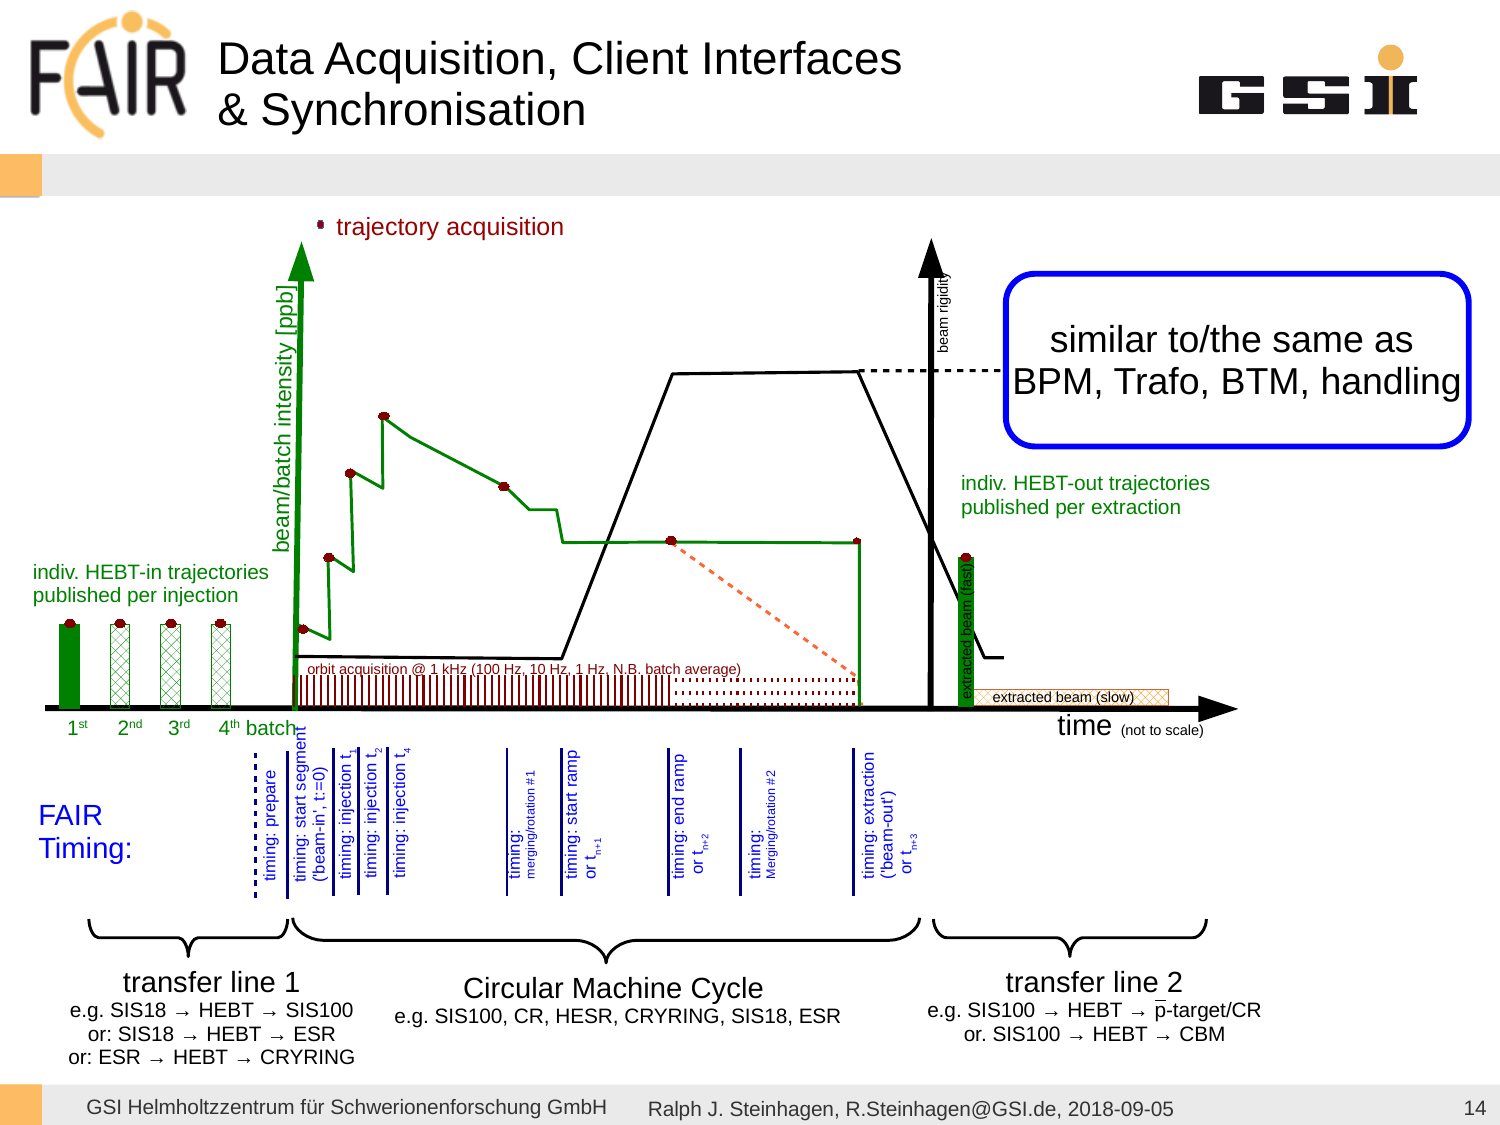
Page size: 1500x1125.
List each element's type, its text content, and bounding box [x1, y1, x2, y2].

text_box similar to/the same as BPM, Trafo, BTM, handling [1005, 273, 1469, 447]
text_box [853, 537, 861, 544]
text_box [378, 412, 390, 420]
text_box trajectory acquisition [321, 205, 586, 249]
text_box 4th batch [203, 709, 312, 749]
text_box [215, 619, 226, 628]
text_box extracted beam (slow) [974, 689, 1169, 706]
text_box [160, 643, 181, 709]
text_box transfer line 1 e.g. SIS18 → HEBT → SIS100 or: SIS18 → HEBT → ESR or: ESR → HEBT → CRYRING [53, 958, 371, 1077]
text_box extracted beam (fast) [958, 557, 974, 707]
text_box [114, 619, 126, 628]
text_box [211, 643, 231, 709]
picture [30, 9, 187, 141]
picture [1197, 42, 1419, 117]
text_box [498, 482, 510, 491]
text_box 2nd [102, 709, 153, 749]
text_box [297, 624, 309, 634]
text_box [665, 536, 677, 545]
text_box [59, 643, 80, 709]
text_box 3rd [153, 709, 203, 749]
text_box [345, 468, 356, 478]
text_box 1st [52, 709, 102, 749]
text_box [323, 553, 335, 562]
text_box transfer line 2 e.g. SIS100 → HEBT → p-target/CR or. SIS100 → HEBT → CBM [912, 958, 1278, 1054]
text_box orbit acquisition @ 1 kHz (100 Hz, 10 Hz, 1 Hz, N.B. batch average) [292, 654, 835, 686]
text_box [64, 619, 76, 628]
text_box [165, 619, 177, 628]
text_box [110, 643, 130, 709]
title Data Acquisition, Client Interfaces & Synchronisation [217, 19, 1109, 149]
text_box [960, 553, 972, 562]
text_box indiv. HEBT-out trajectories published per extraction [946, 464, 1246, 527]
text_box FAIR Timing: [23, 791, 187, 874]
text_box indiv. HEBT-in trajectories published per injection [18, 553, 301, 643]
text_box Circular Machine Cycle e.g. SIS100, CR, HESR, CRYRING, SIS18, ESR [379, 964, 857, 1036]
